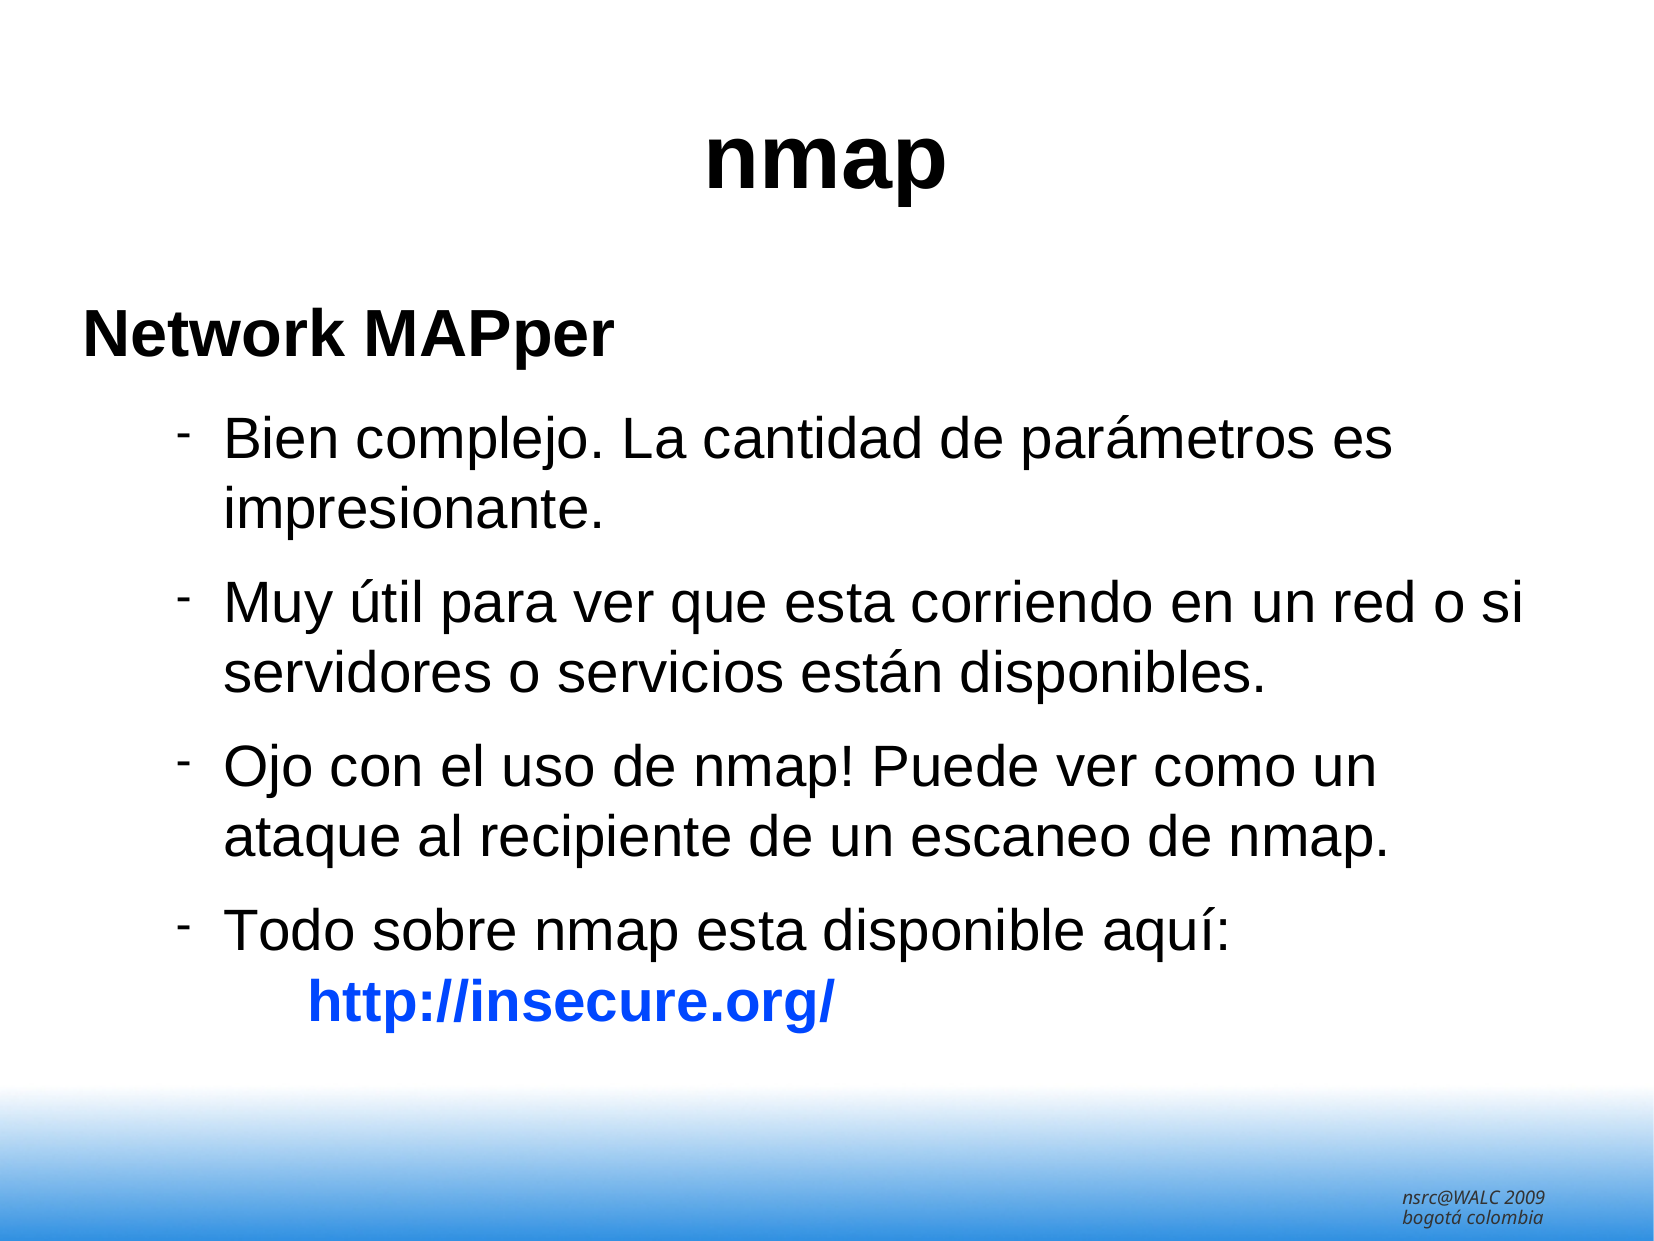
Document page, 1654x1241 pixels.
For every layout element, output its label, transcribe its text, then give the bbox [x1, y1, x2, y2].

list Network MAPper Bien complejo. La cantidad de parámetros es impresionante. Muy útil para ver que esta corriendo en un red o si servidores o servicios están disponibles. Ojo con el uso de nmap! Puede ver como un ataque al recipiente de un escaneo de nmap. Todo sobre nmap esta disponible aquí: http://insecure.org/ [82, 290, 1570, 1073]
title nmap [82, 56, 1570, 248]
picture [0, 1083, 1654, 1241]
